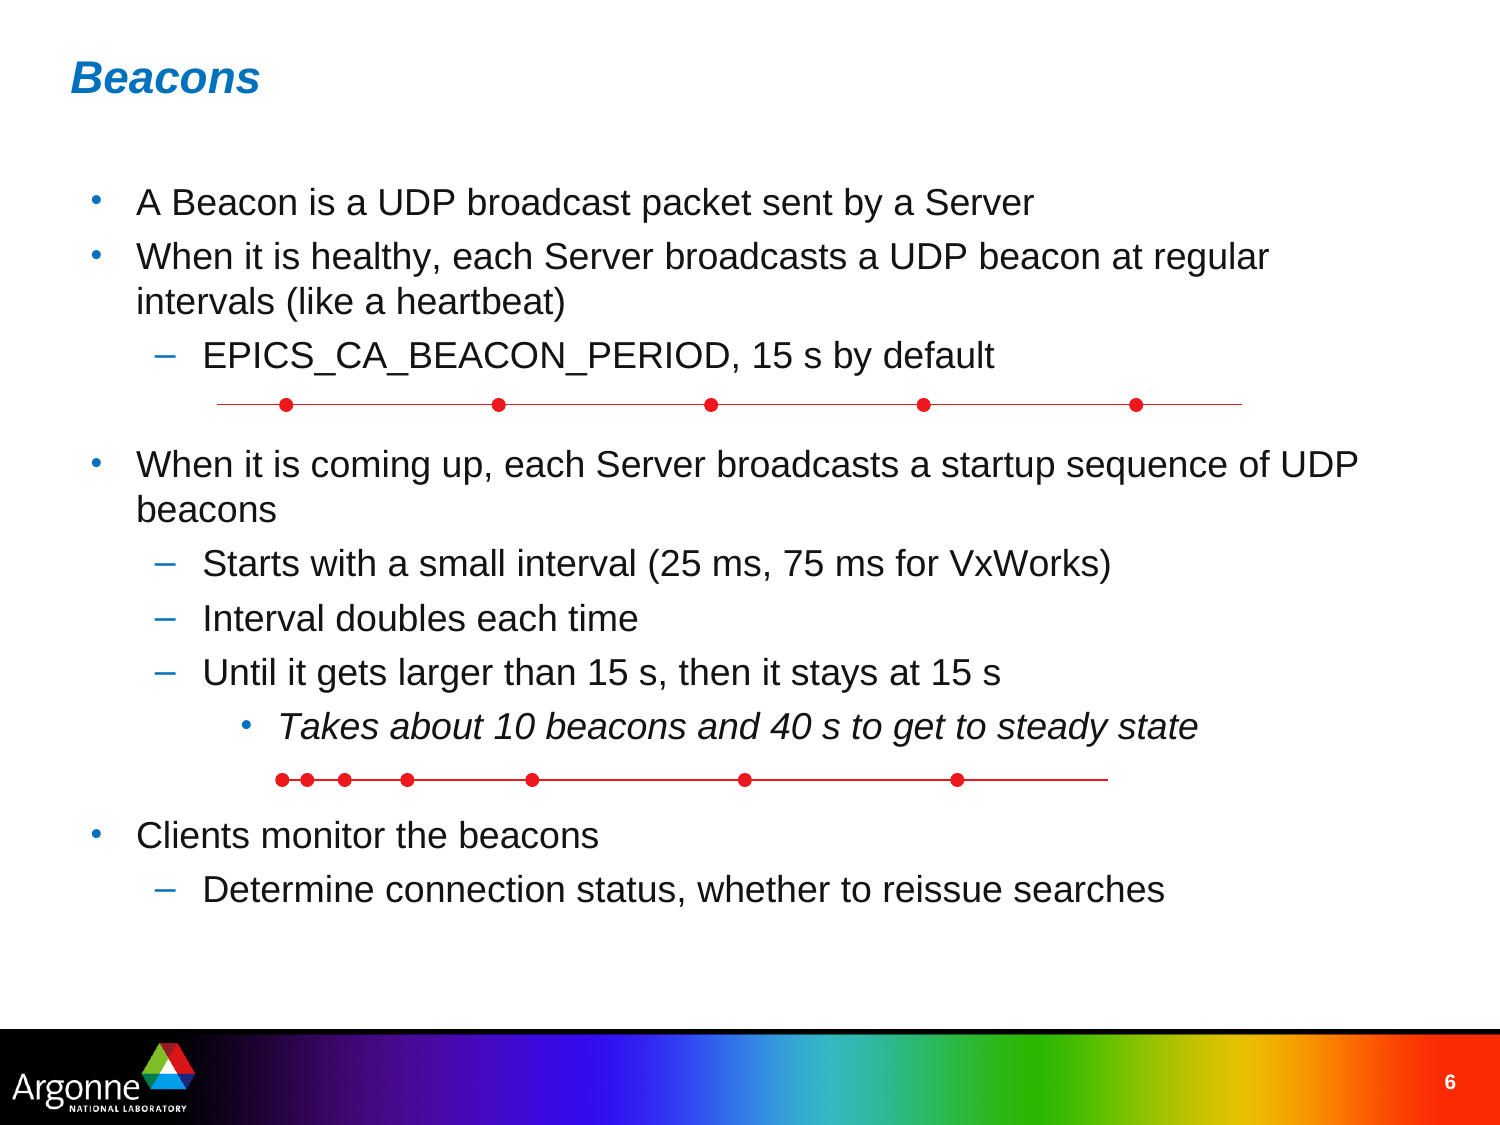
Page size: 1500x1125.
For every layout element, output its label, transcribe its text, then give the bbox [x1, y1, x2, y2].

text_box [917, 398, 930, 404]
text_box [526, 781, 539, 787]
text_box [301, 773, 314, 779]
picture [0, 1029, 1500, 1125]
text_box [705, 398, 718, 404]
text_box [738, 781, 751, 787]
text_box [401, 773, 414, 779]
text_box [301, 781, 314, 787]
text_box [280, 398, 293, 404]
text_box [951, 773, 964, 787]
text_box [492, 398, 505, 404]
text_box [526, 773, 539, 779]
text_box [738, 773, 751, 779]
text_box [917, 405, 931, 412]
title Beacons [55, 54, 1361, 112]
text_box [492, 405, 505, 412]
text_box [401, 781, 414, 787]
text_box [1129, 398, 1143, 412]
text_box [276, 773, 289, 787]
text_box [338, 781, 351, 787]
list A Beacon is a UDP broadcast packet sent by a Server When it is healthy, each Server broadcasts a UDP beacon at regular intervals (like a heartbeat) EPICS_CA_BEACON_PERIOD, 15 s by default When it is coming up, each Server broadcasts a startup sequence of UDP beacons Starts with a small interval (25 ms, 75 ms for VxWorks) Interval doubles each time Until it gets larger than 15 s, then it stays at 15 s Takes about 10 beacons and 40 s to get to steady state Clients monitor the beacons Determine connection status, whether to reissue searches [74, 170, 1388, 972]
text_box [704, 405, 718, 412]
text_box [279, 405, 293, 412]
text_box [338, 773, 351, 779]
